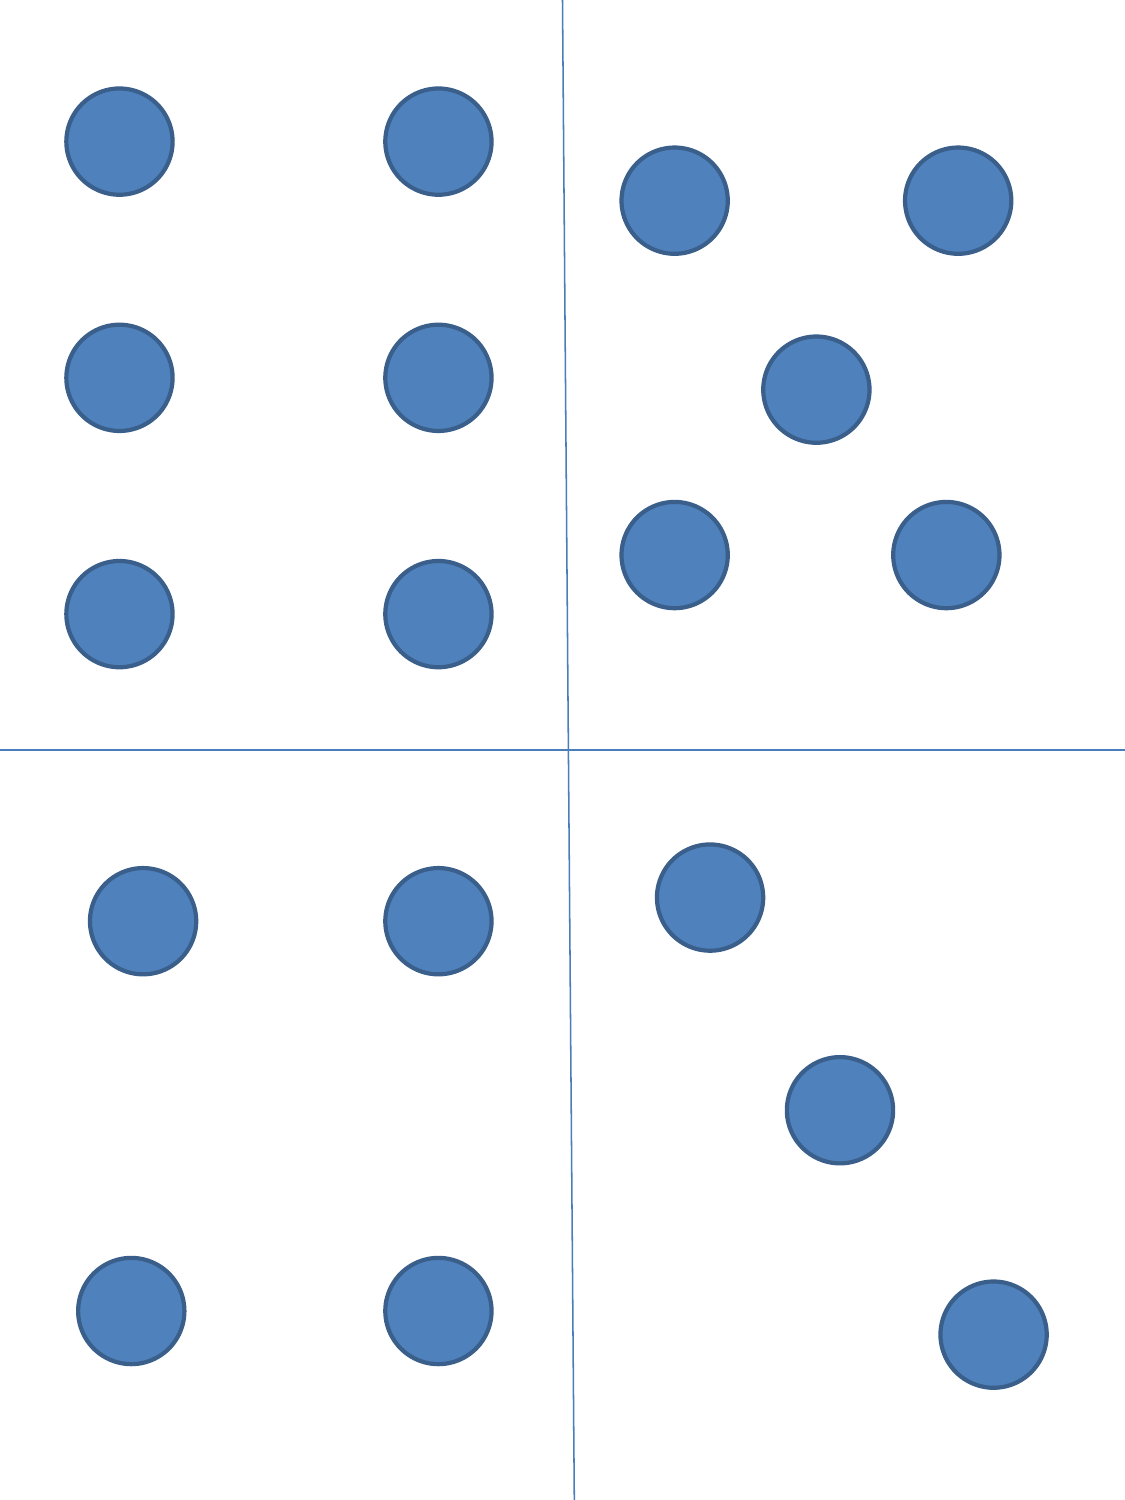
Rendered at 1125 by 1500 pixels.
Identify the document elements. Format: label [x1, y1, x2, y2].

text_box [66, 324, 173, 431]
text_box [621, 147, 728, 254]
text_box [893, 501, 1000, 609]
text_box [385, 868, 492, 975]
text_box [763, 336, 870, 443]
text_box [940, 1281, 1047, 1388]
text_box [905, 147, 1012, 254]
text_box [66, 560, 173, 668]
text_box [66, 88, 173, 195]
text_box [656, 844, 764, 951]
text_box [89, 868, 197, 975]
text_box [385, 88, 492, 195]
text_box [385, 560, 492, 668]
text_box [621, 501, 728, 609]
text_box [385, 1257, 492, 1365]
text_box [78, 1257, 185, 1365]
text_box [786, 1057, 894, 1164]
text_box [385, 324, 492, 431]
